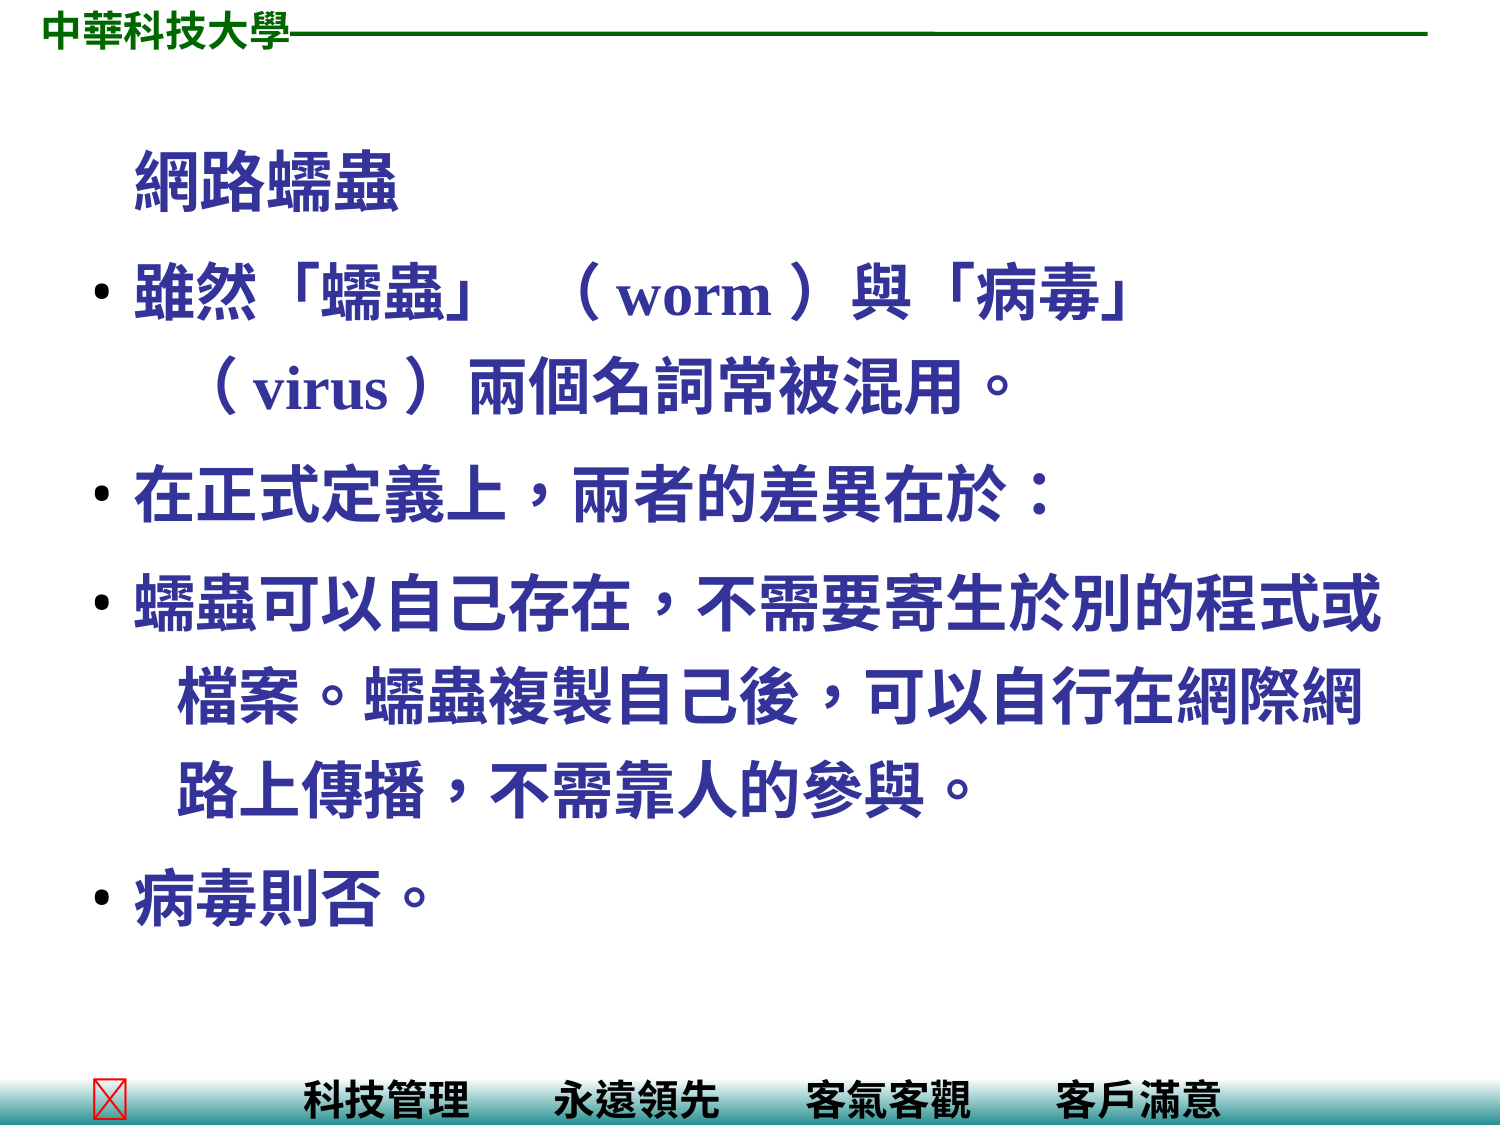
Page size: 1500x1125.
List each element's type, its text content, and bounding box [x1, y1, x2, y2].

list 網路蠕蟲 雖然「蠕蟲」 （worm）與「病毒」（virus）兩個名詞常被混用。 在正式定義上，兩者的差異在於： 蠕蟲可以自己存在，不需要寄生於別的程式或檔案。蠕蟲複製自己後，可以自行在網際網路上傳播，不需靠人的參與。 病毒則否。 [75, 112, 1438, 968]
